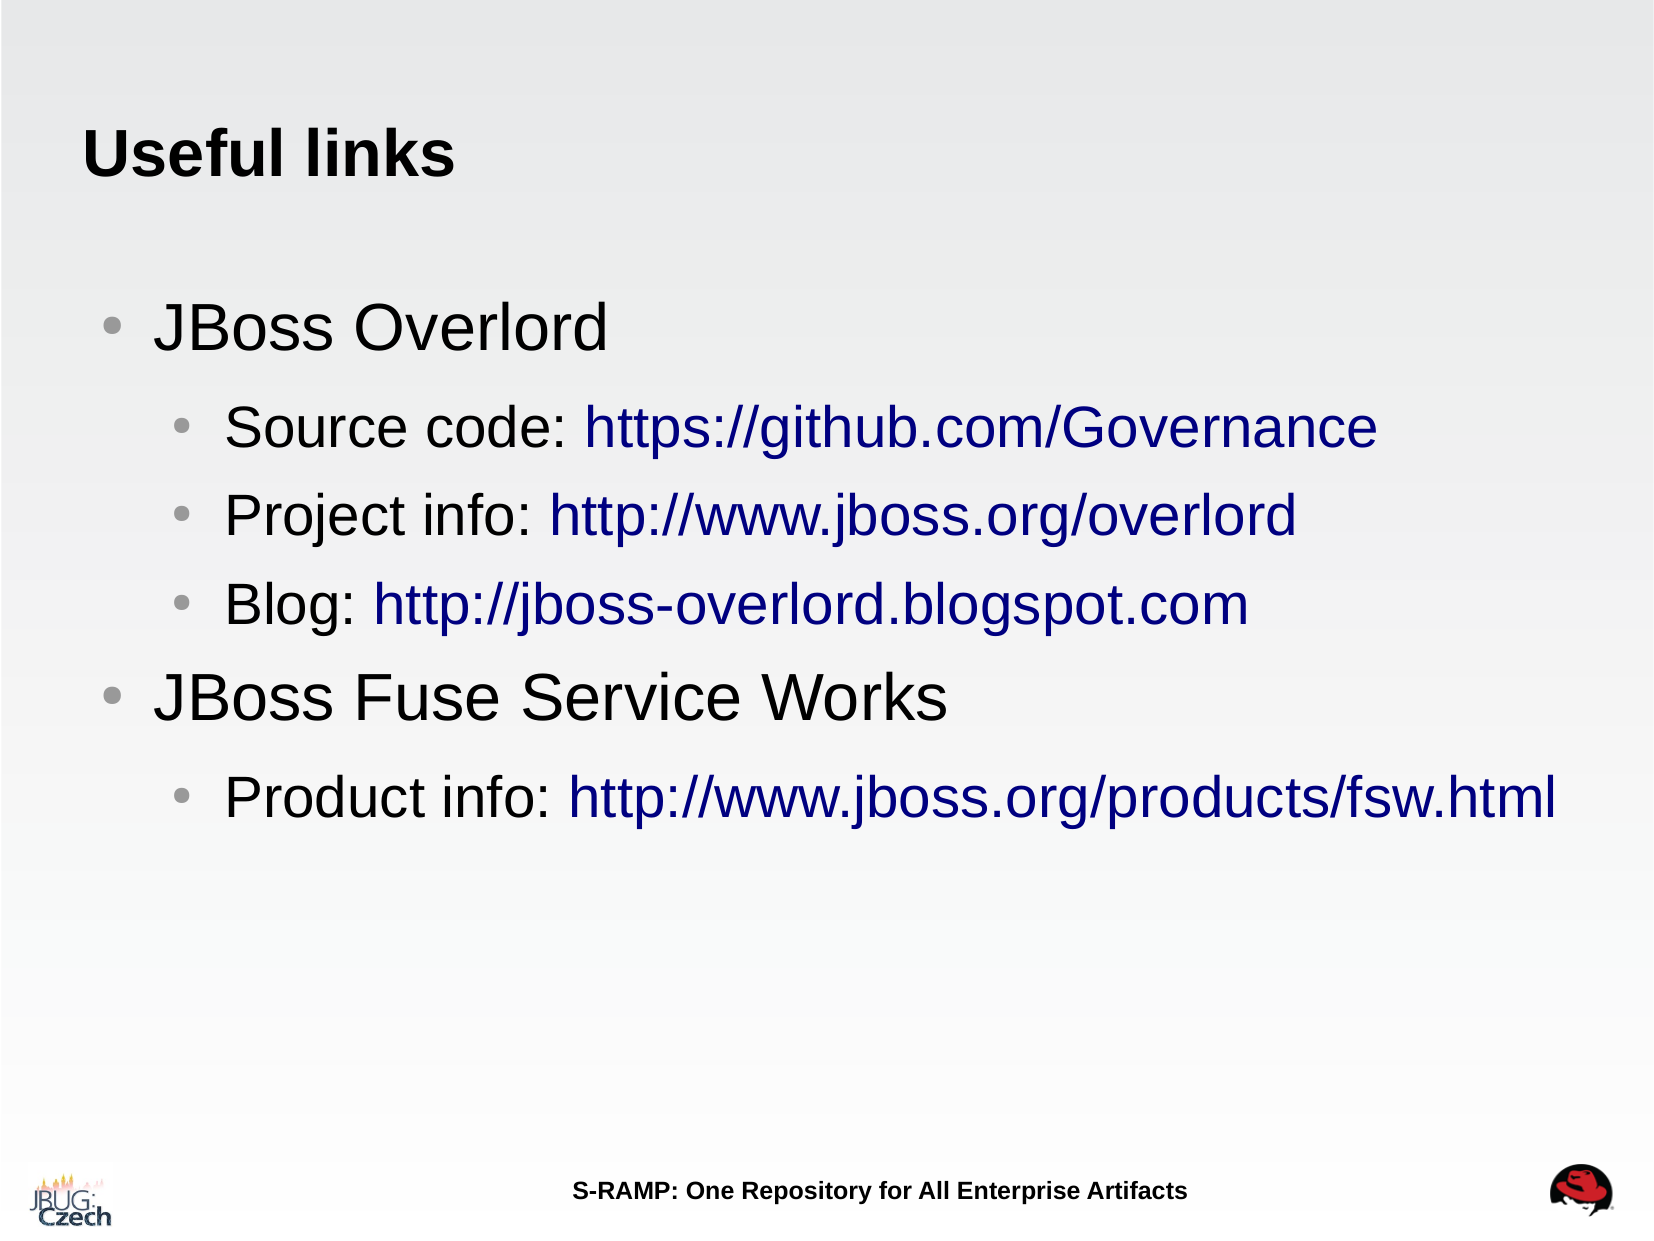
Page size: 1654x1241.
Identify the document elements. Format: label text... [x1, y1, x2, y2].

title Useful links [82, 49, 1571, 257]
list JBoss Overlord Source code: https://github.com/Governance Project info: http://www.jboss.org/overlord Blog: http://jboss-overlord.blogspot.com JBoss Fuse Service Works Product info: http://www.jboss.org/products/fsw.html [82, 290, 1571, 1109]
picture [1, 0, 1654, 1241]
